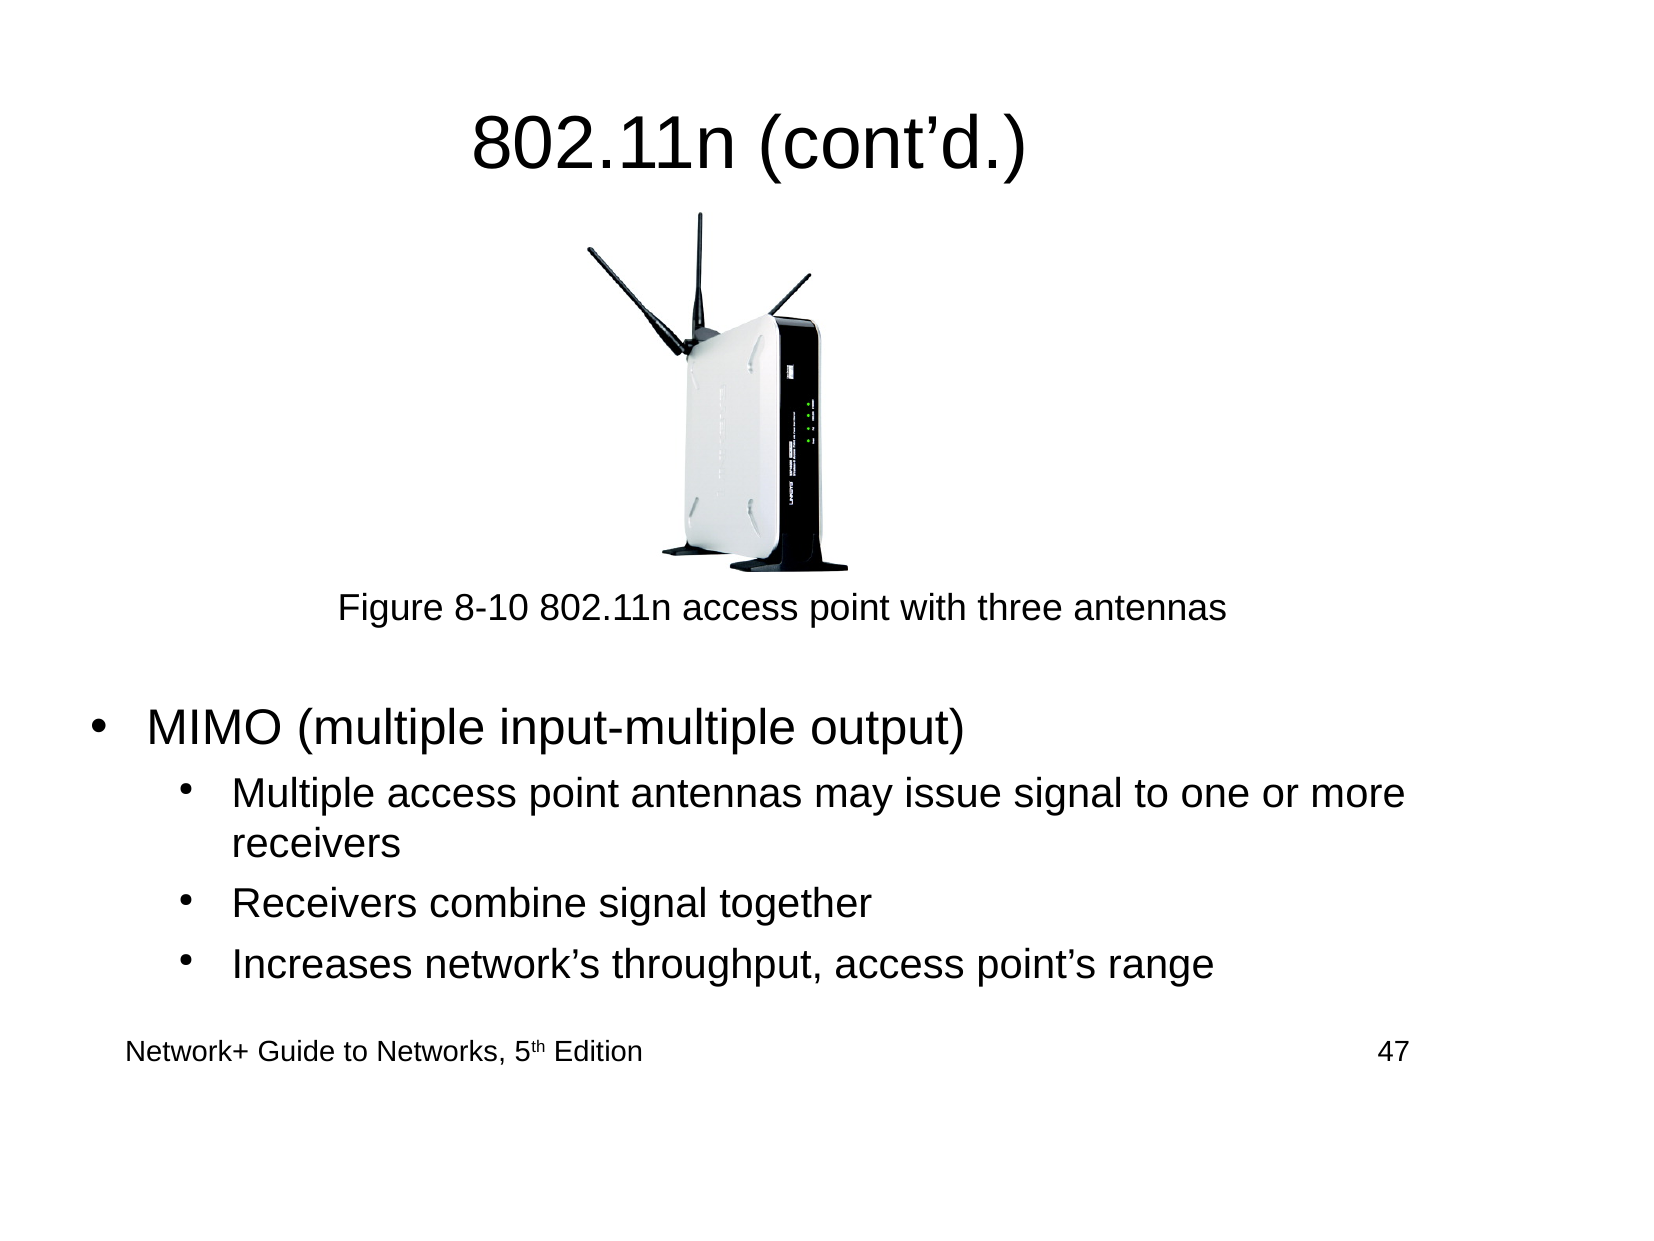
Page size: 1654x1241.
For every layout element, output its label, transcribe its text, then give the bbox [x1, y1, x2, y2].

title 802.11n (cont’d.) [75, 45, 1426, 233]
text_box Figure 8-10 802.11n access point with three antennas [287, 574, 1313, 636]
text_box Network+ Guide to Networks, 5th Edition [75, 1024, 988, 1103]
picture [587, 212, 848, 572]
list MIMO (multiple input-multiple output) Multiple access point antennas may issue signal to one or more receivers Receivers combine signal together Increases network’s throughput, access point’s range [75, 687, 1426, 1005]
text_box <number> [1074, 1024, 1426, 1103]
